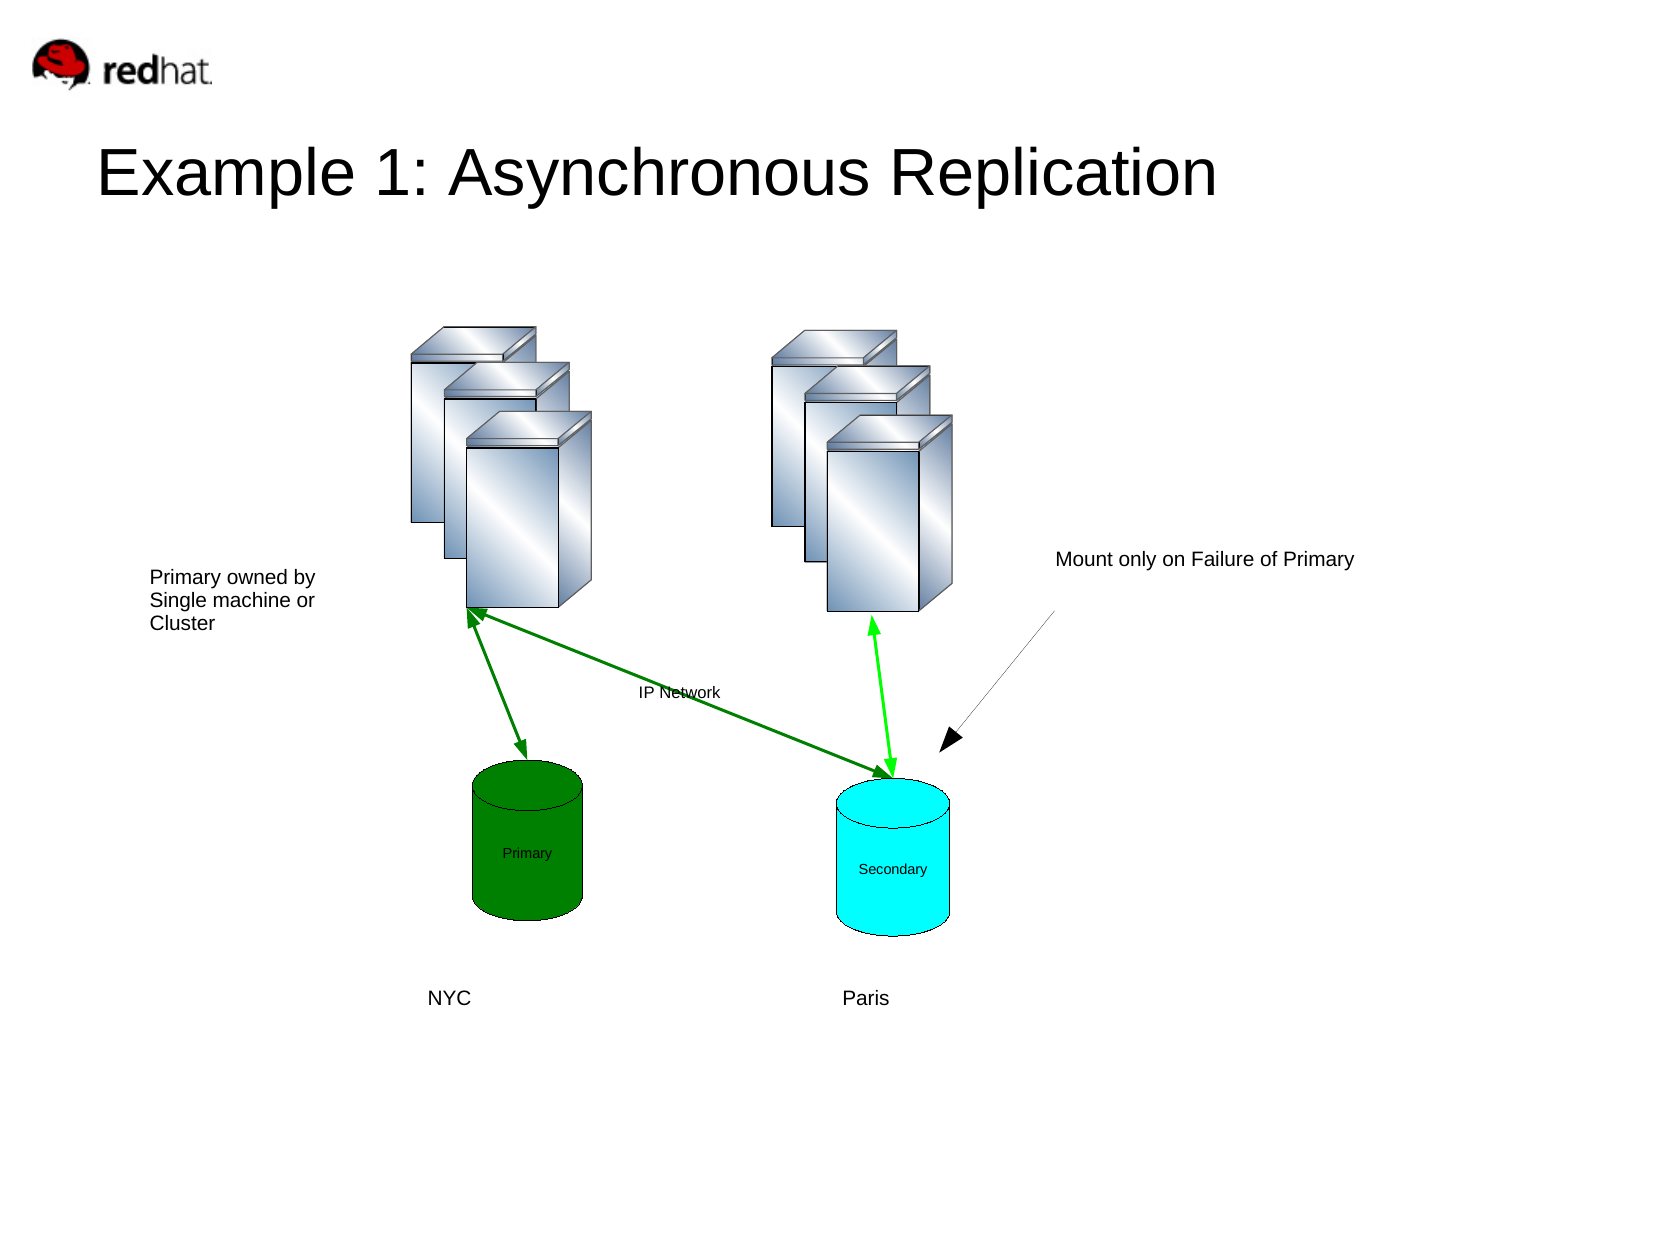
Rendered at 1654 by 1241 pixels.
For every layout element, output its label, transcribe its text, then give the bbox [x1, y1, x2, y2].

text_box [411, 326, 592, 608]
picture [31, 37, 212, 98]
text_box Primary [472, 760, 583, 921]
text_box Primary owned by Single machine or Cluster [134, 558, 451, 784]
text_box NYC [412, 979, 531, 1081]
list Example 1: Asynchronous Replication [96, 60, 1503, 227]
text_box [771, 330, 953, 612]
text_box Paris [827, 979, 952, 1081]
text_box Mount only on Failure of Primary [1040, 540, 1410, 643]
text_box Secondary [836, 778, 950, 937]
